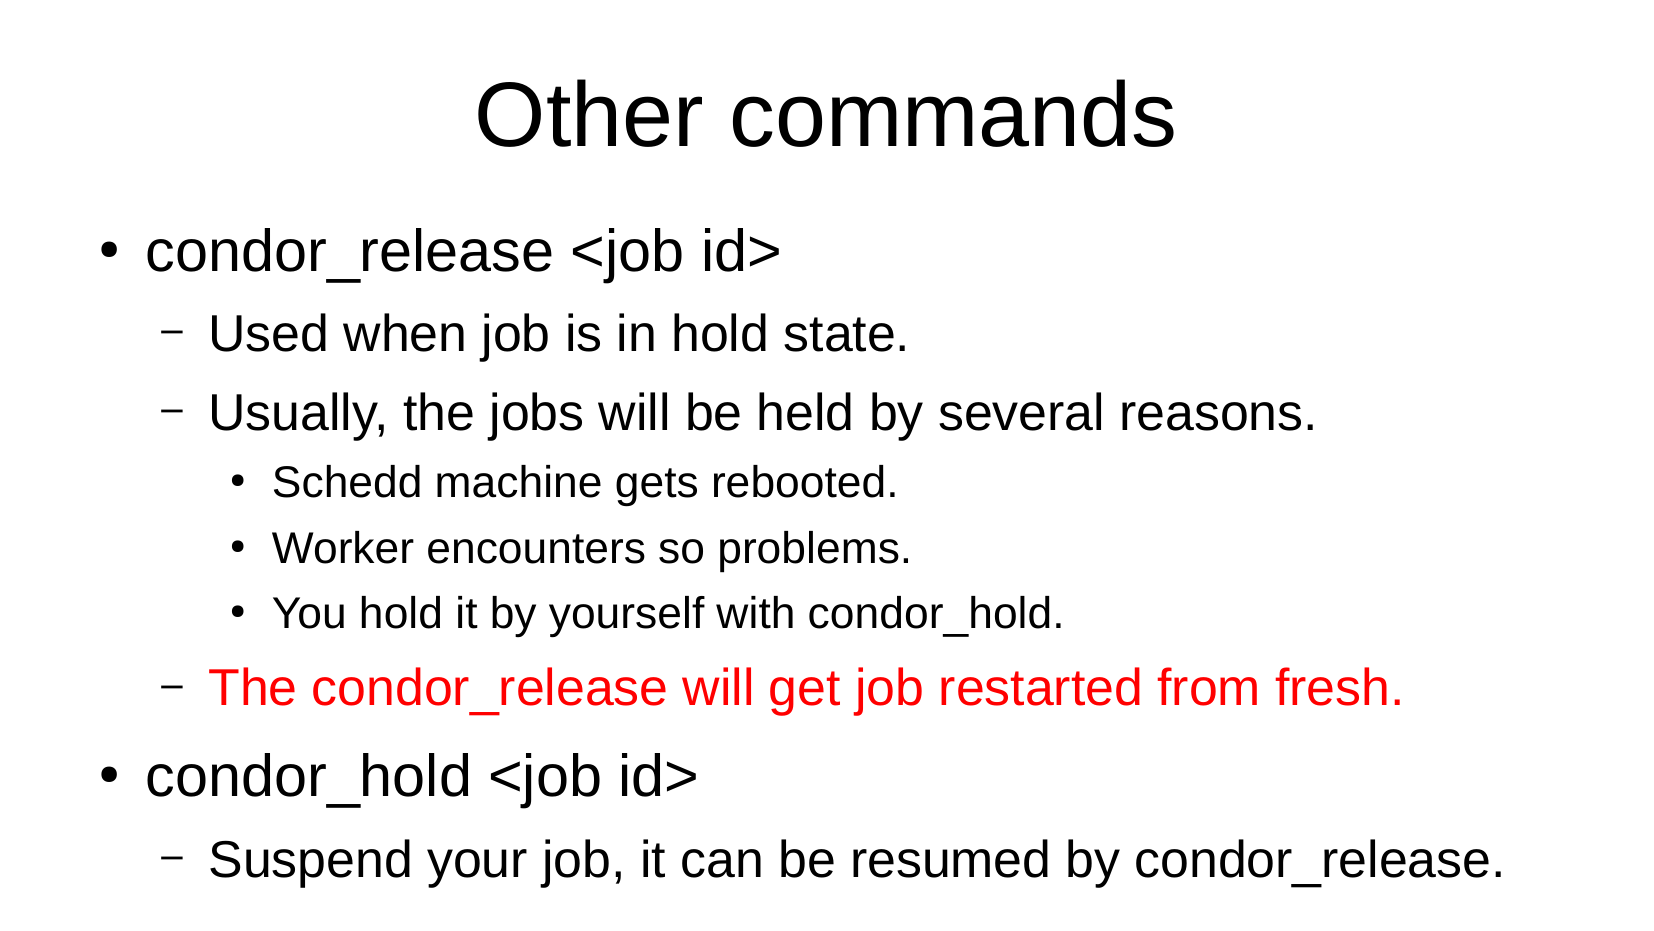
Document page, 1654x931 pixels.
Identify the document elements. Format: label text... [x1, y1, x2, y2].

list condor_release <job id> Used when job is in hold state. Usually, the jobs will be held by several reasons. Schedd machine gets rebooted. Worker encounters so problems. You hold it by yourself with condor_hold. The condor_release will get job restarted from fresh. condor_hold <job id> Suspend your job, it can be resumed by condor_release. [82, 217, 1571, 901]
title Other commands [82, 37, 1571, 193]
